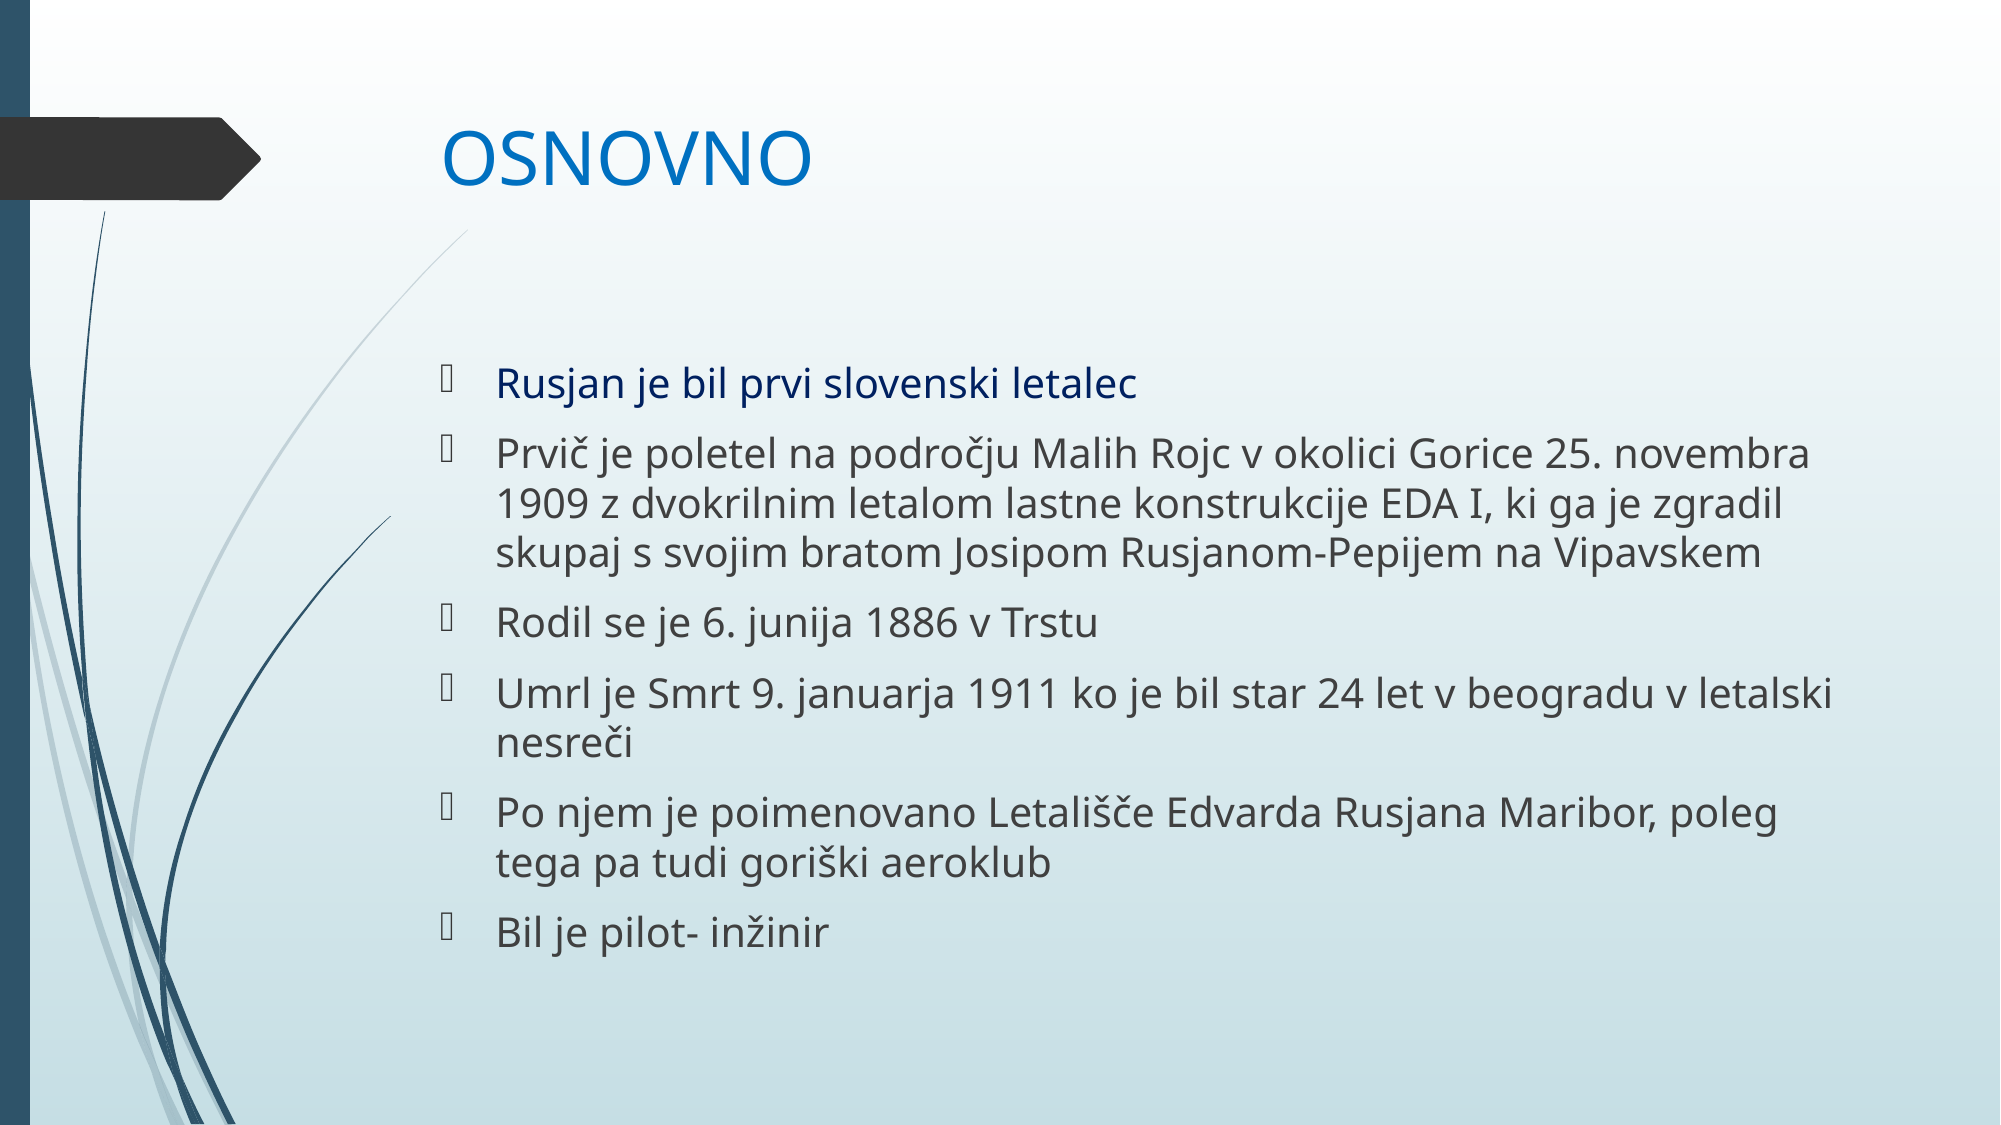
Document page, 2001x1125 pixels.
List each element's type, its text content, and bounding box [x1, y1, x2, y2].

title OSNOVNO [425, 102, 1888, 313]
list Rusjan je bil prvi slovenski letalec Prvič je poletel na področju Malih Rojc v okolici Gorice 25. novembra 1909 z dvokrilnim letalom lastne konstrukcije EDA I, ki ga je zgradil skupaj s svojim bratom Josipom Rusjanom-Pepijem na Vipavskem Rodil se je 6. junija 1886 v Trstu Umrl je Smrt 9. januarja 1911 ko je bil star 24 let v beogradu v letalski nesreči Po njem je poimenovano Letališče Edvarda Rusjana Maribor, poleg tega pa tudi goriški aeroklub Bil je pilot- inžinir [424, 350, 1888, 970]
